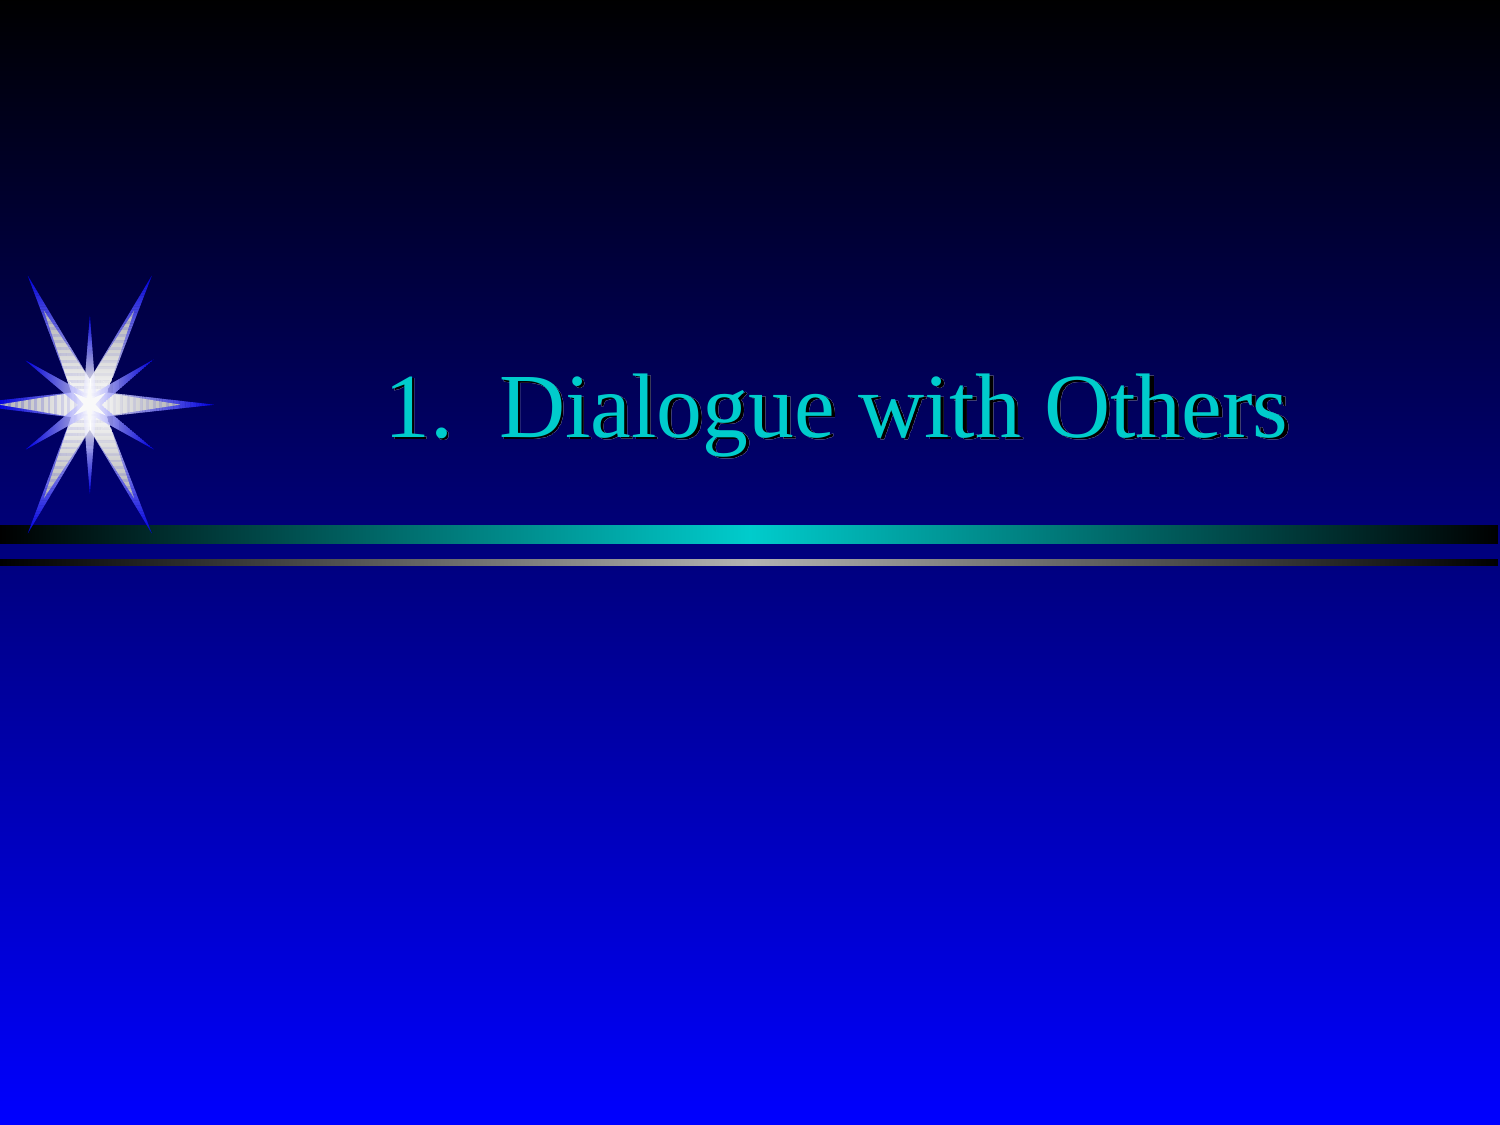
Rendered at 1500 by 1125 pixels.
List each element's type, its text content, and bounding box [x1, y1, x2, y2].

title 1. Dialogue with Others [200, 312, 1476, 501]
